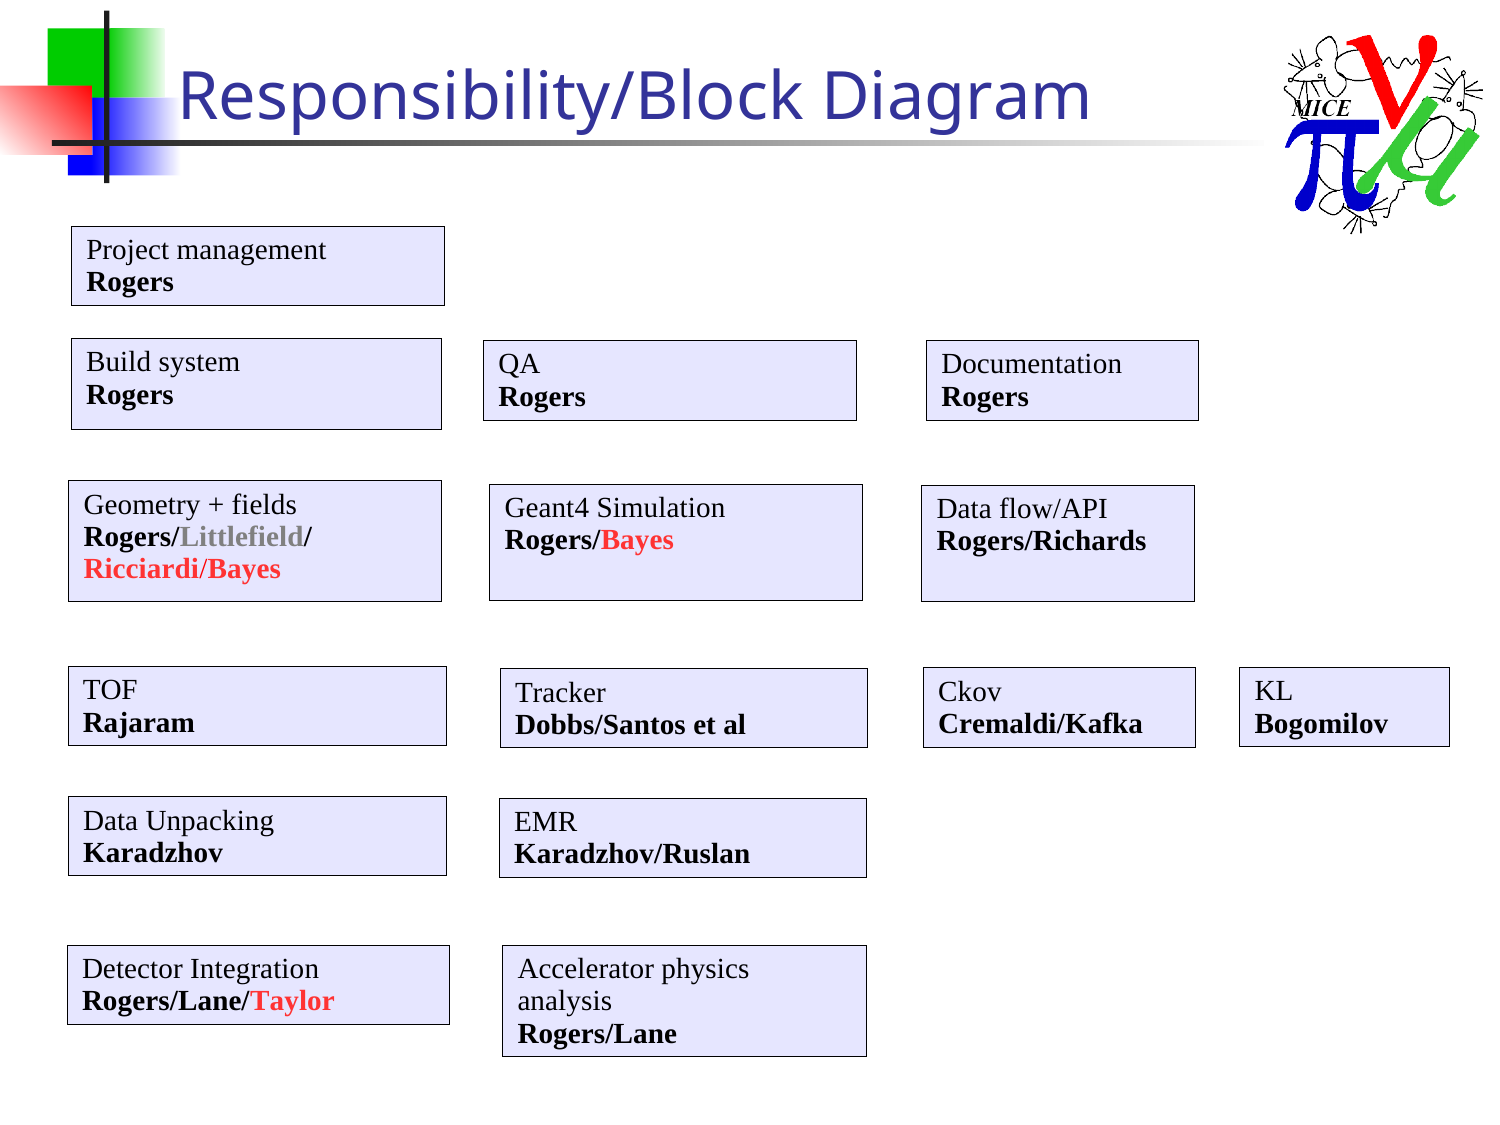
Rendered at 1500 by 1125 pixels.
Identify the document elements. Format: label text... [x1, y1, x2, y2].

text_box Data flow/API Rogers/Richards [921, 485, 1195, 602]
title Responsibility/Block Diagram [162, 0, 1441, 188]
text_box Project management Rogers [71, 226, 445, 306]
text_box Documentation Rogers [926, 340, 1199, 421]
text_box Geant4 Simulation Rogers/Bayes [489, 484, 863, 601]
text_box TOF Rajaram [68, 666, 447, 746]
picture [1264, 5, 1500, 251]
text_box EMR Karadzhov/Ruslan [499, 798, 867, 878]
text_box Tracker Dobbs/Santos et al [500, 668, 868, 748]
text_box Ckov Cremaldi/Kafka [923, 667, 1196, 748]
text_box KL Bogomilov [1239, 667, 1450, 747]
text_box QA Rogers [483, 340, 857, 421]
text_box Geometry + fields Rogers/Littlefield/ Ricciardi/Bayes [68, 480, 442, 602]
text_box Accelerator physics analysis Rogers/Lane [502, 945, 867, 1057]
text_box Build system Rogers [71, 338, 442, 430]
text_box Detector Integration Rogers/Lane/Taylor [67, 945, 450, 1025]
text_box Data Unpacking Karadzhov [68, 796, 447, 876]
